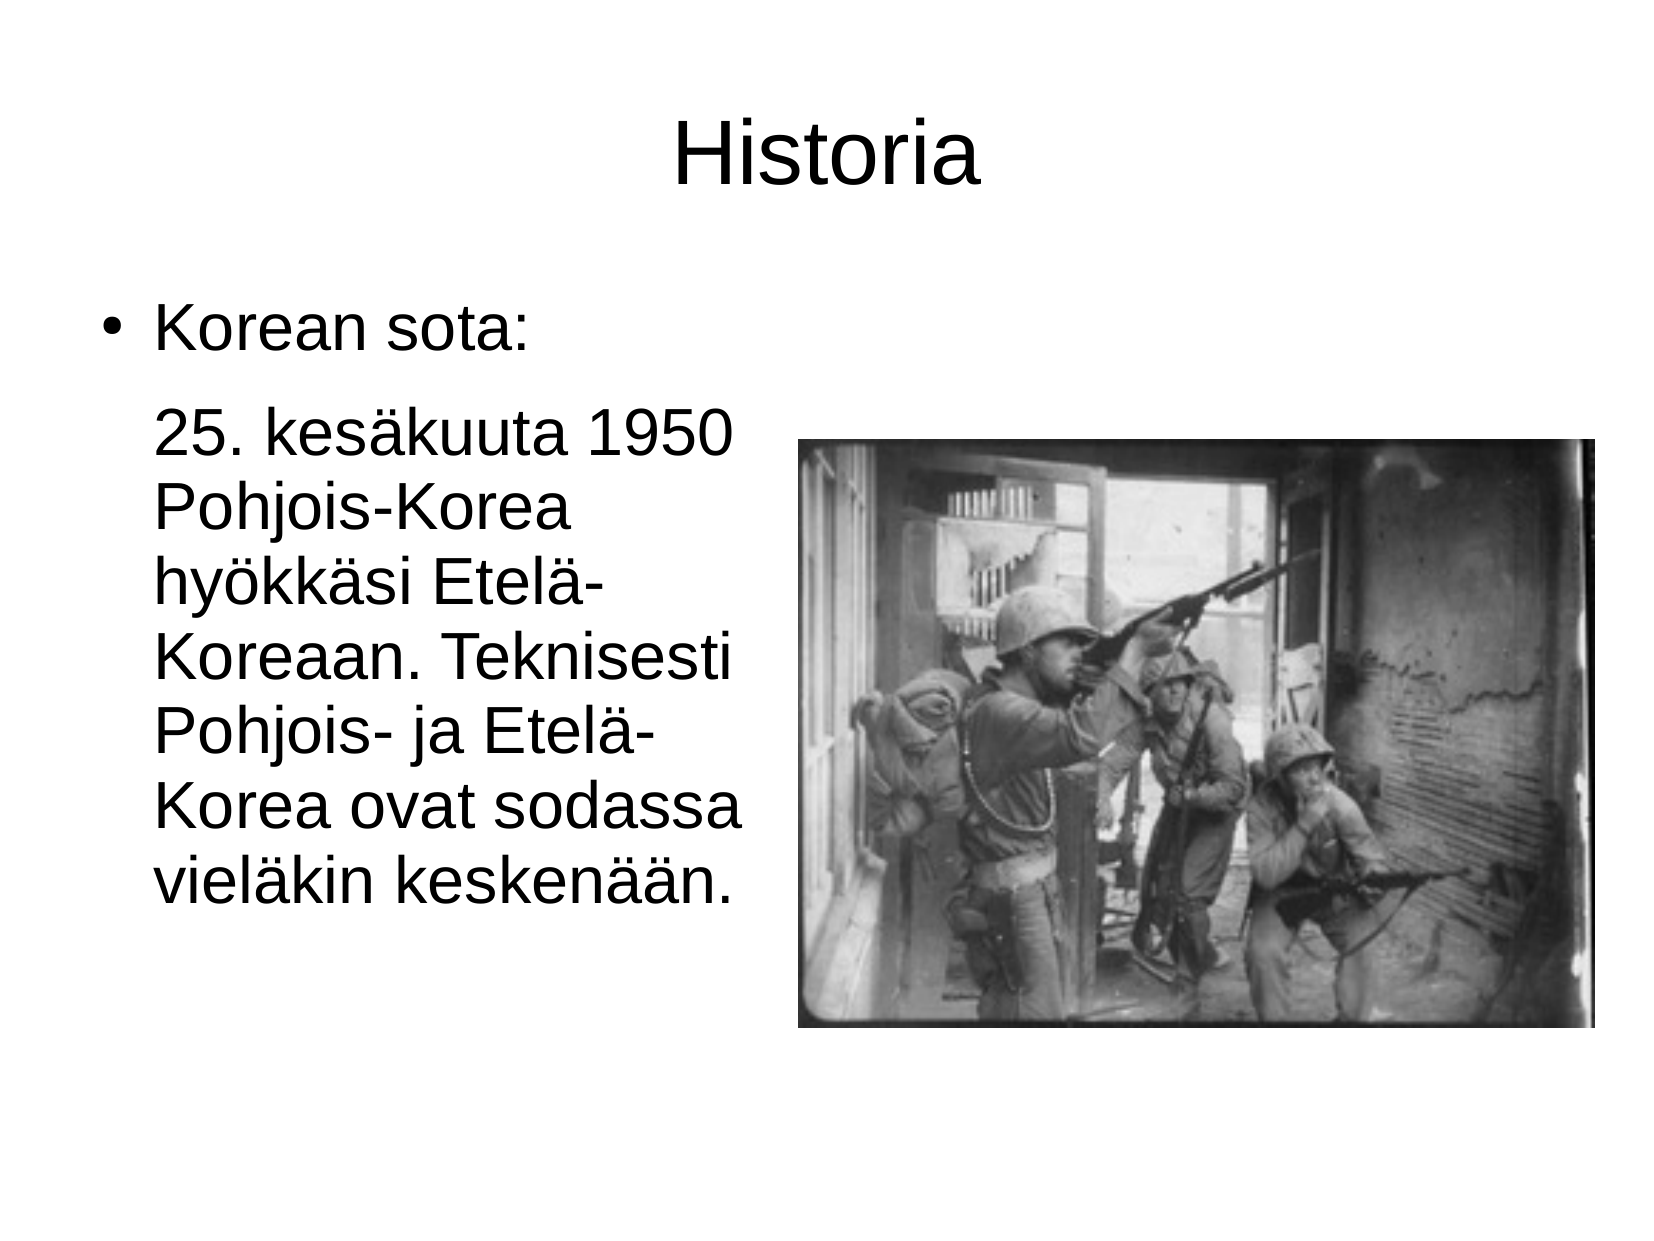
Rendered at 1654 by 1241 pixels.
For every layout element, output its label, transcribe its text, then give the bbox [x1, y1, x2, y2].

title Historia [82, 49, 1571, 257]
picture [798, 439, 1595, 1028]
list Korean sota: 25. kesäkuuta 1950 Pohjois-Korea hyökkäsi Etelä-Koreaan. Teknisesti Pohjois- ja Etelä-Korea ovat sodassa vieläkin keskenään. [82, 290, 809, 1010]
